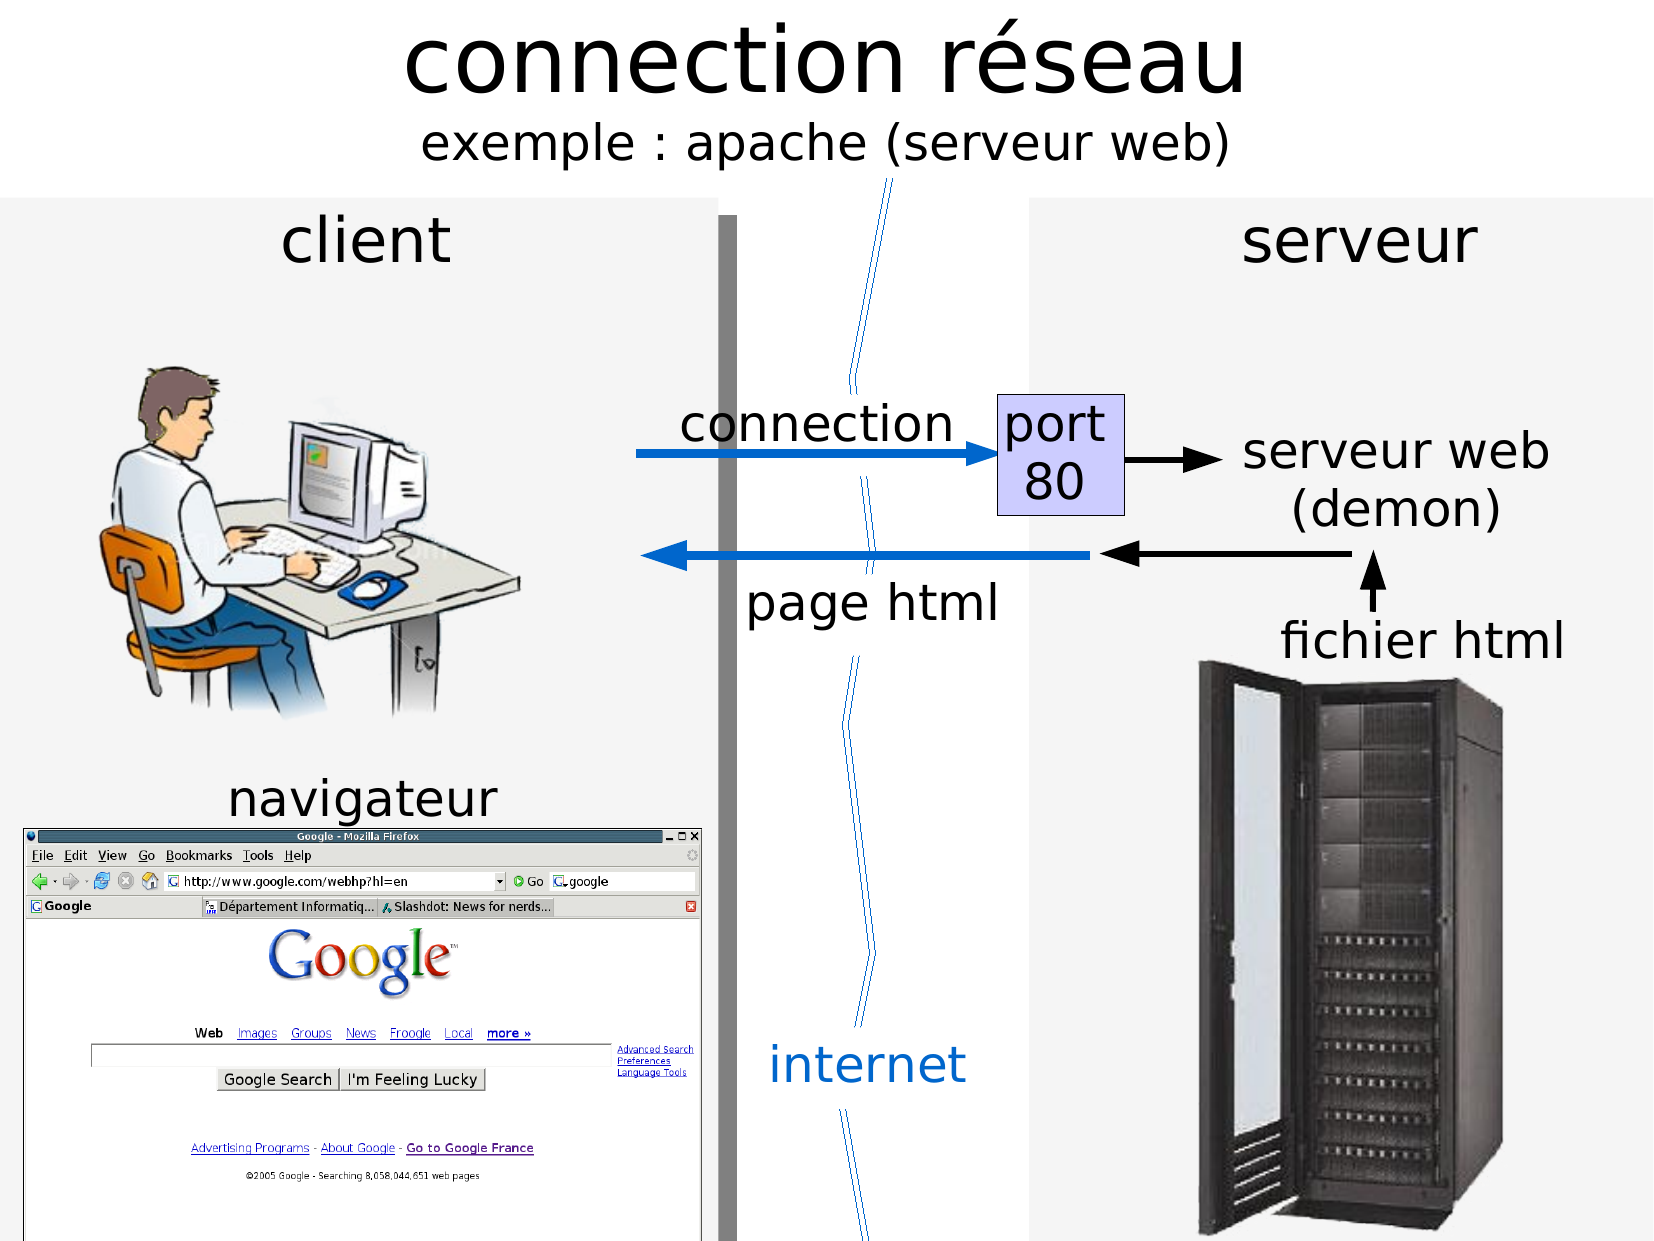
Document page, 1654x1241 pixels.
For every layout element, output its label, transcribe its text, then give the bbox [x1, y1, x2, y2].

title connection réseau [136, 0, 1518, 123]
text_box connection [679, 395, 956, 449]
text_box serveur web (demon) [1242, 422, 1654, 539]
text_box client [280, 204, 453, 278]
text_box page html [745, 574, 1001, 633]
text_box [745, 574, 1004, 656]
picture [23, 828, 702, 1241]
text_box port 80 [1003, 394, 1107, 512]
text_box serveur [1241, 204, 1479, 278]
text_box [745, 197, 1654, 1241]
text_box [741, 1027, 973, 1109]
picture [84, 360, 529, 732]
picture [1191, 653, 1514, 1241]
text_box exemple : apache (serveur web) [420, 113, 1234, 173]
text_box internet [768, 1036, 985, 1095]
text_box fichier html [1280, 611, 1567, 671]
text_box navigateur [227, 769, 499, 829]
text_box [0, 197, 719, 1241]
